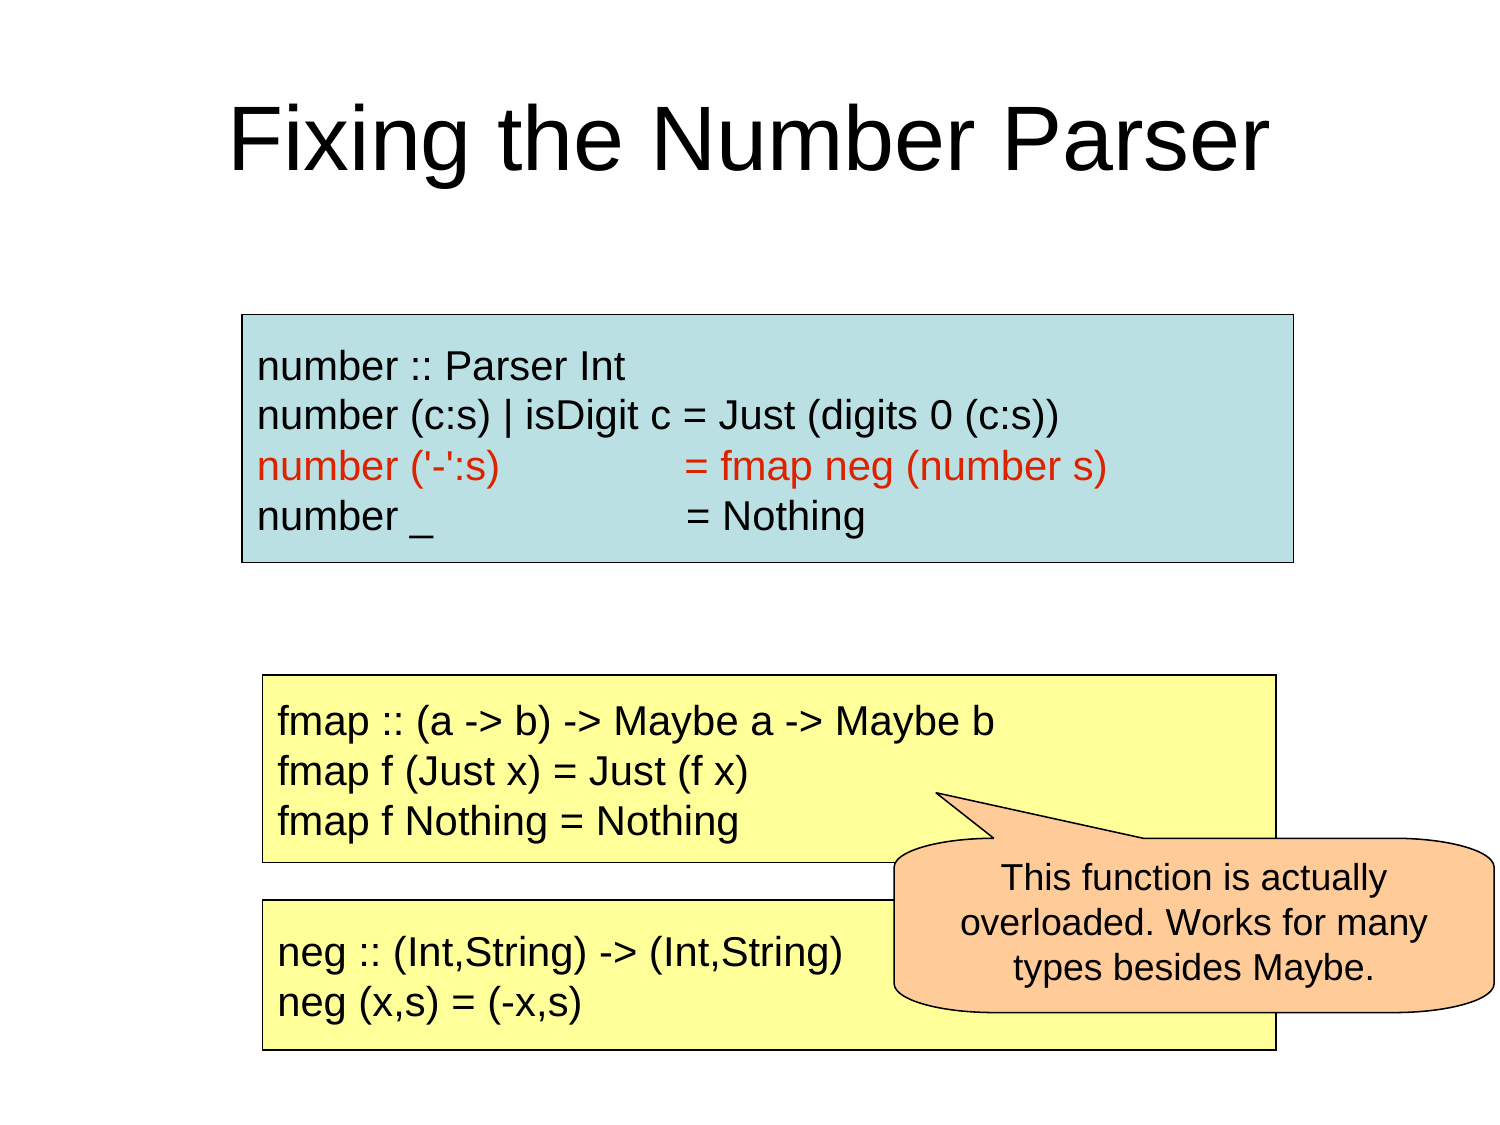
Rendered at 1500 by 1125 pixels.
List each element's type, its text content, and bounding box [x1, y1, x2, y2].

title Fixing the Number Parser [75, 45, 1426, 233]
text_box number :: Parser Int number (c:s) | isDigit c = Just (digits 0 (c:s)) number ('-':s) = fmap neg (number s) number _ = Nothing [242, 314, 1294, 563]
text_box neg :: (Int,String) -> (Int,String) neg (x,s) = (-x,s) [262, 900, 1277, 1051]
text_box fmap :: (a -> b) -> Maybe a -> Maybe b fmap f (Just x) = Just (f x) fmap f Nothing = Nothing [262, 674, 1277, 863]
text_box This function is actually overloaded. Works for many types besides Maybe. [894, 792, 1495, 1013]
